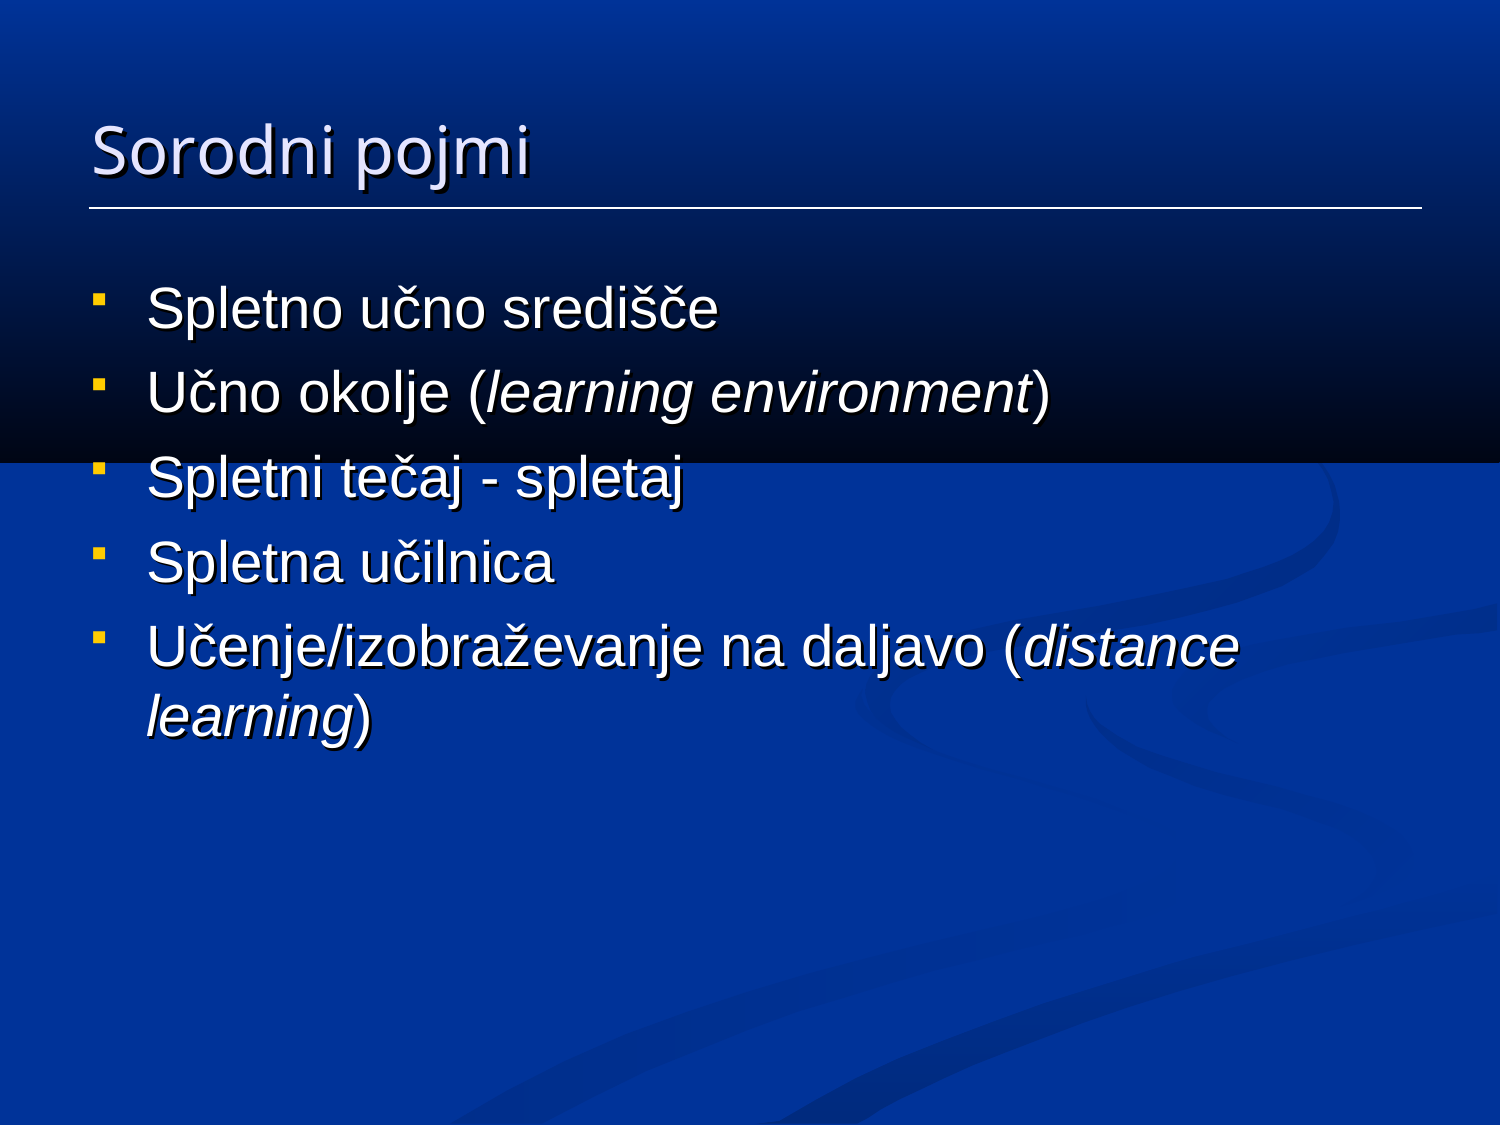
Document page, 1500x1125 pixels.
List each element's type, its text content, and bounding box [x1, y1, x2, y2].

text_box Sorodni pojmi [76, 54, 1412, 242]
text_box Spletno učno središče Učno okolje (learning environment) Spletni tečaj - spletaj Spletna učilnica Učenje/izobraževanje na daljavo (distance learning) [75, 262, 1426, 941]
